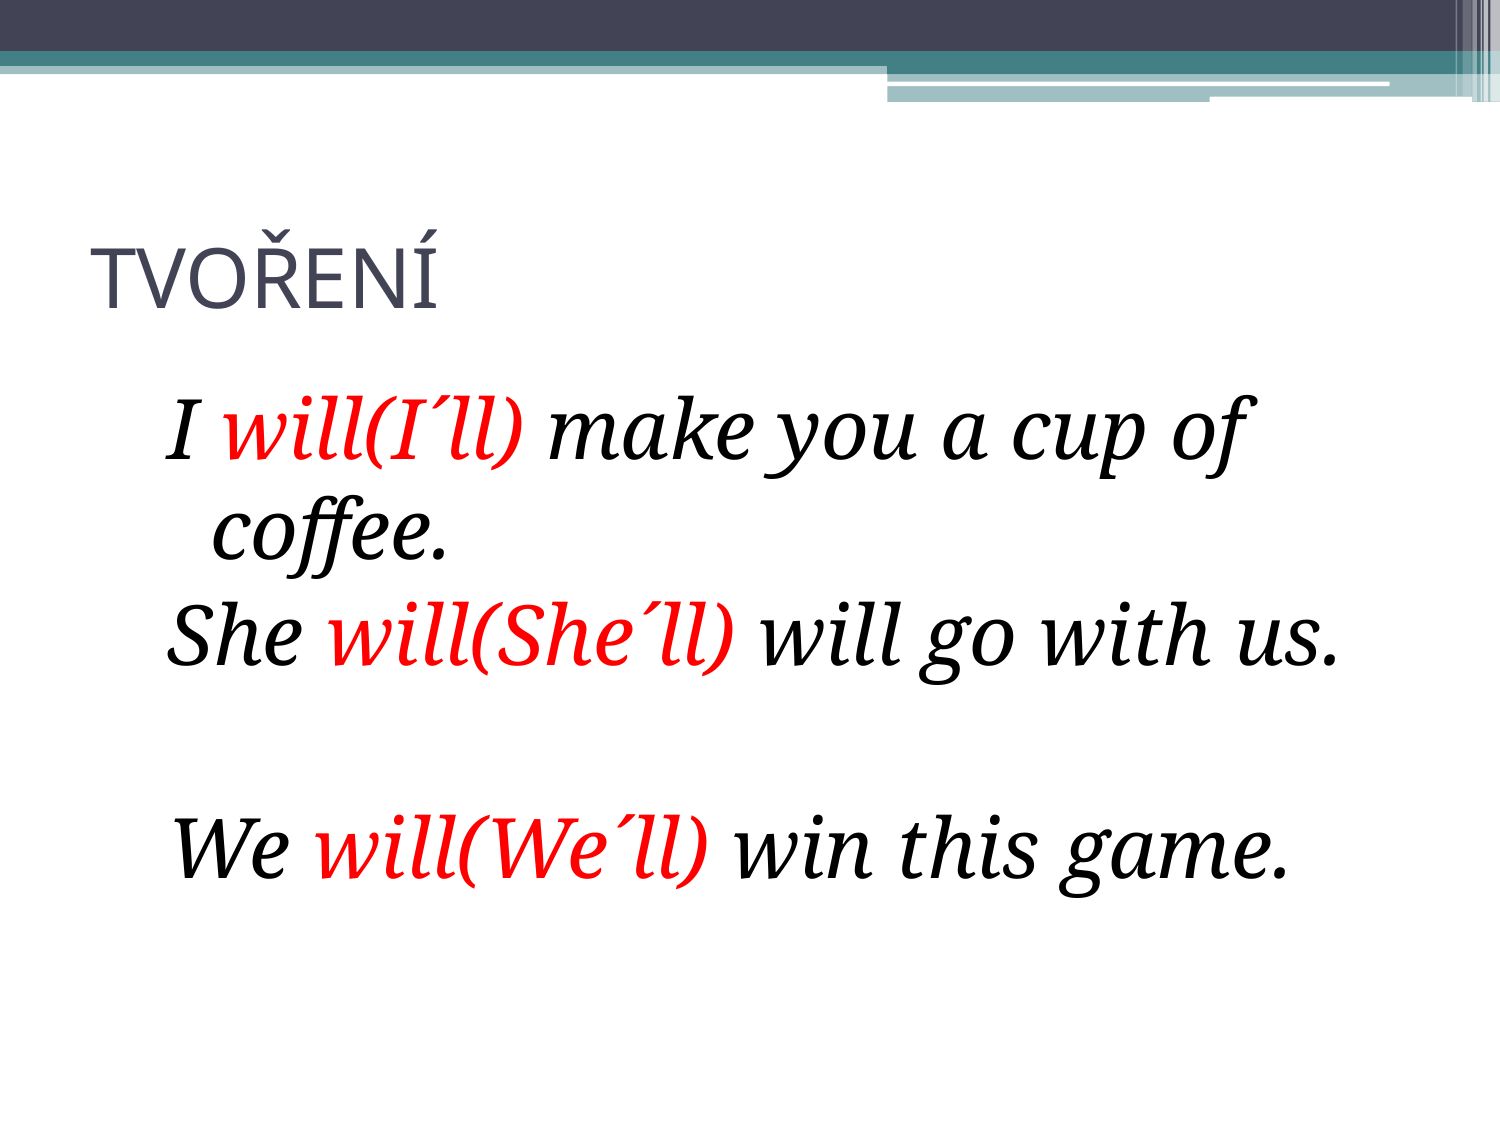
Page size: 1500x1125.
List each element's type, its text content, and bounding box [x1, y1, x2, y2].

title TVOŘENÍ [75, 187, 1426, 363]
list I will(I´ll) make you a cup of coffee. She will(She´ll) will go with us. We will(We´ll) win this game. [75, 368, 1426, 1079]
